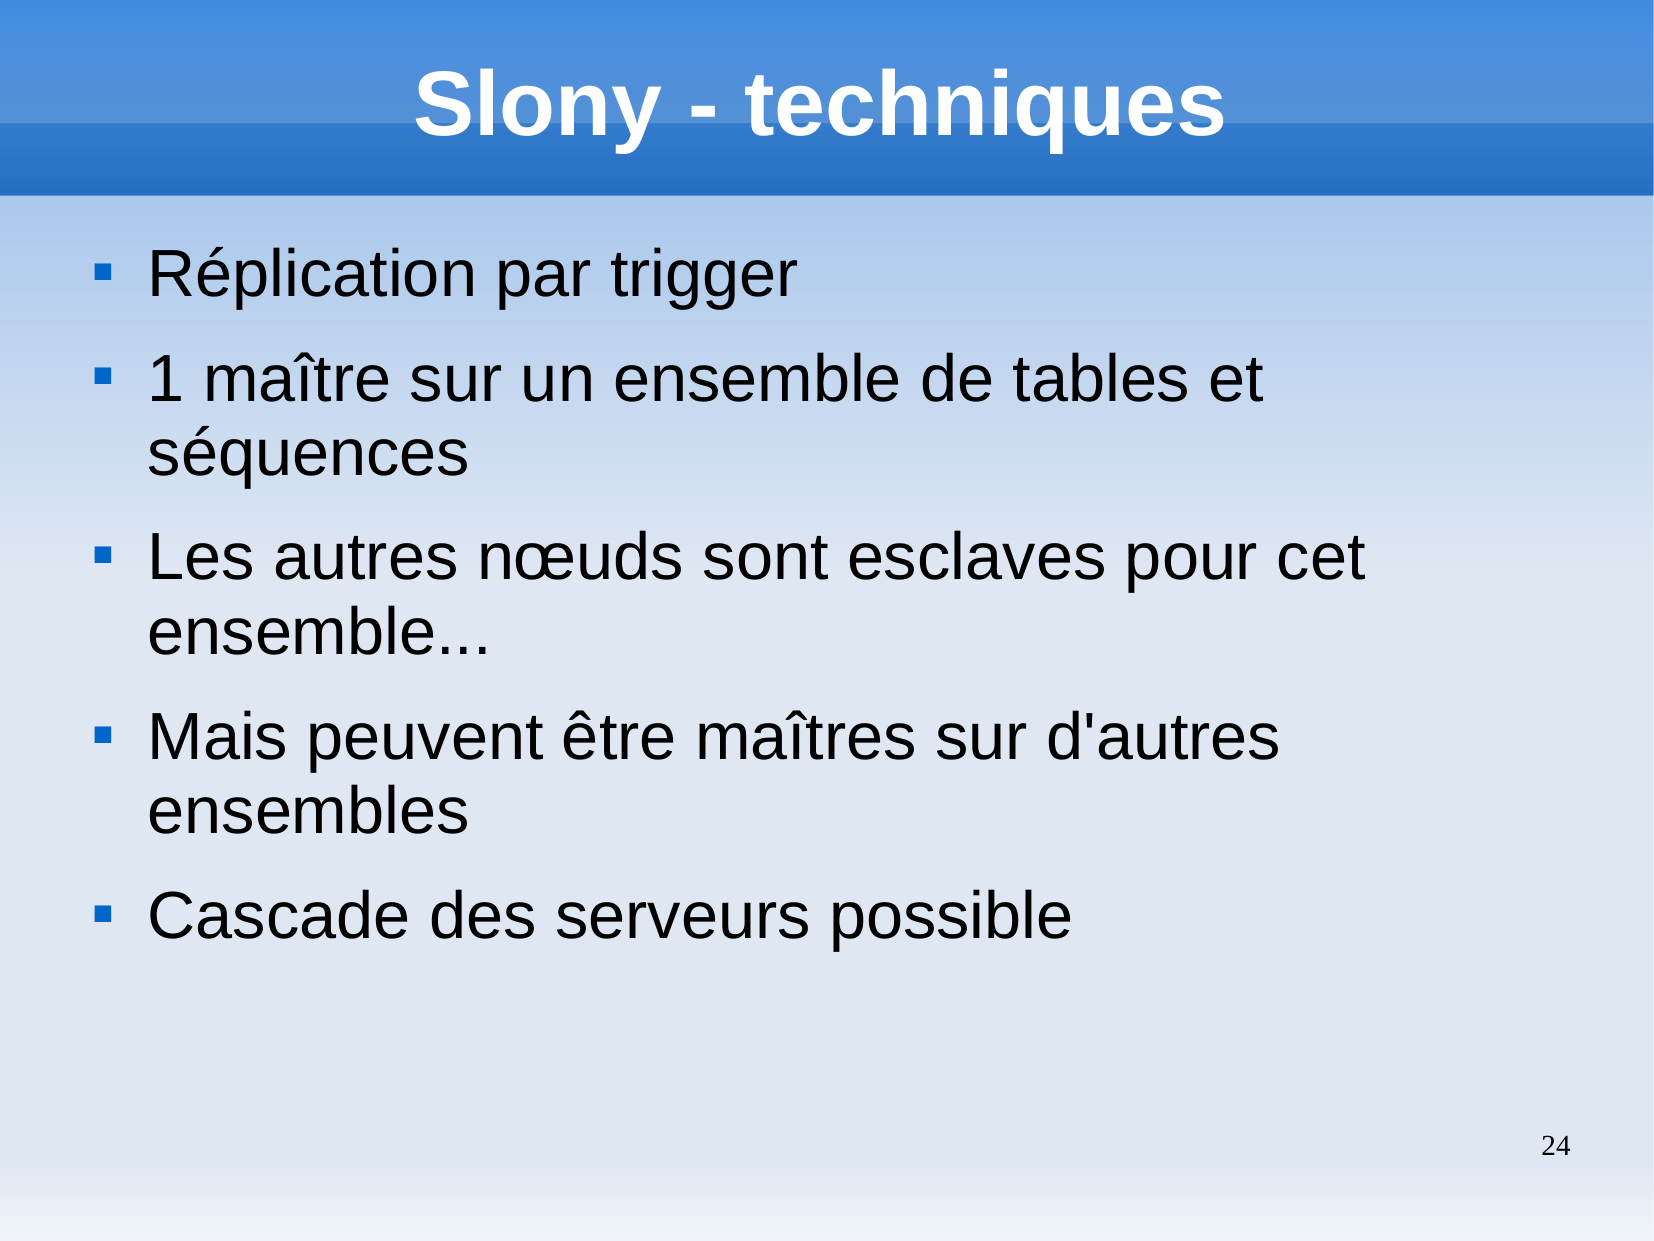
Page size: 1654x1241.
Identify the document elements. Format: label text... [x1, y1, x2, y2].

picture [0, 0, 1654, 1241]
title Slony - techniques [76, 0, 1565, 208]
list Réplication par trigger 1 maître sur un ensemble de tables et séquences Les autres nœuds sont esclaves pour cet ensemble... Mais peuvent être maîtres sur d'autres ensembles Cascade des serveurs possible [76, 236, 1565, 1040]
